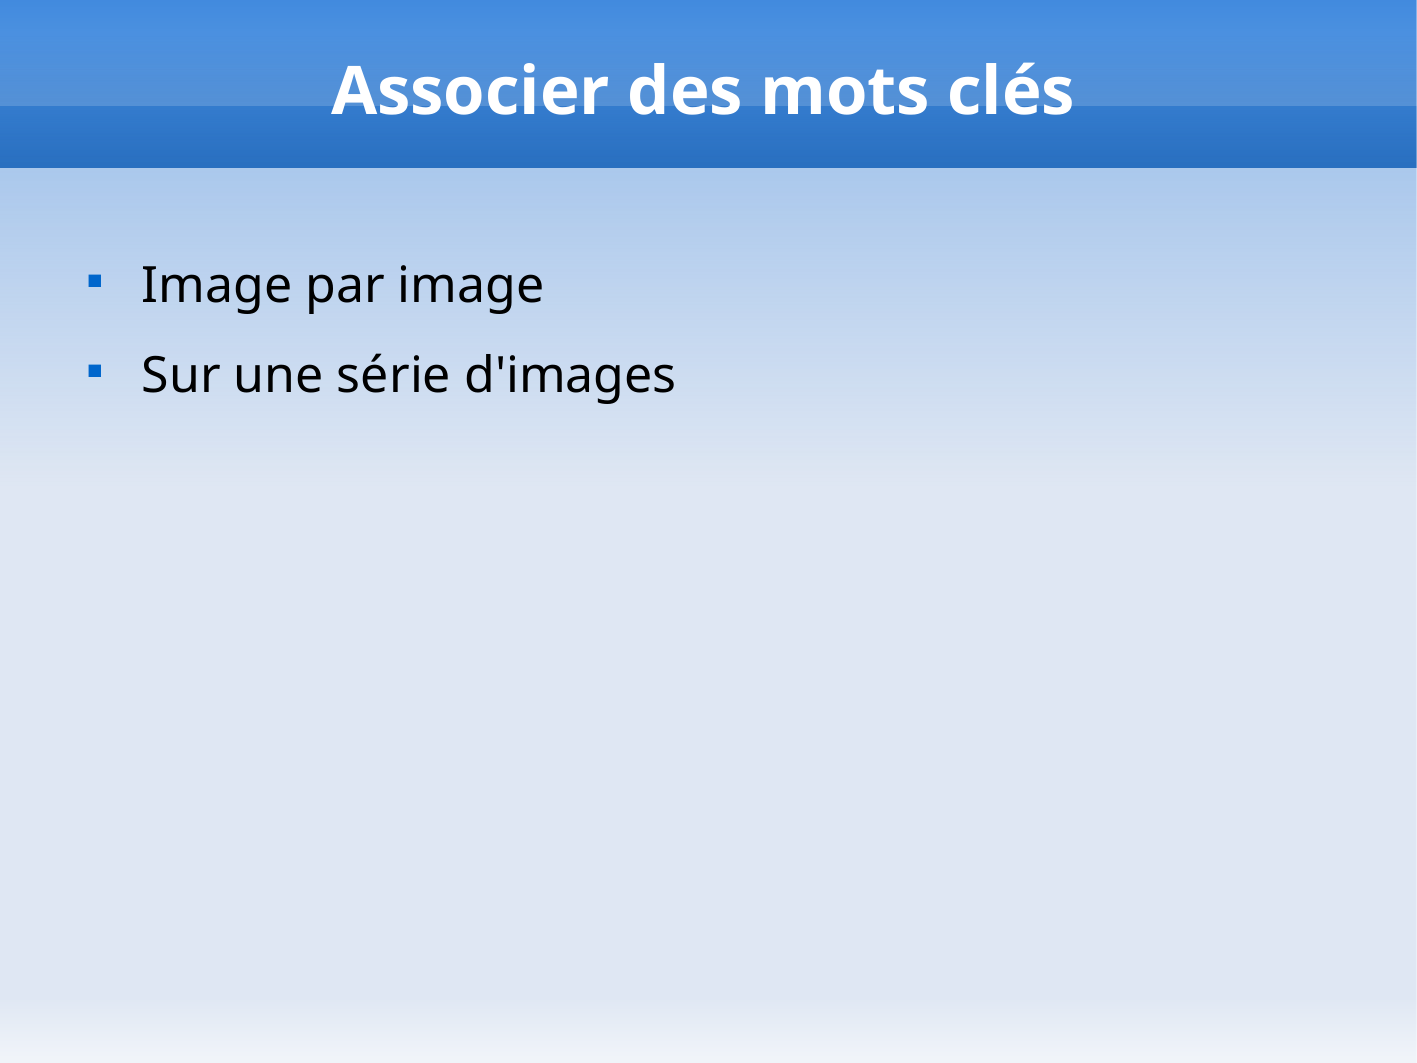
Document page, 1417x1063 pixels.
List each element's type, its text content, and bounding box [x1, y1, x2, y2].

picture [0, 0, 1417, 1063]
list Image par image Sur une série d'images [70, 248, 1346, 950]
title Associer des mots clés [65, 0, 1341, 178]
